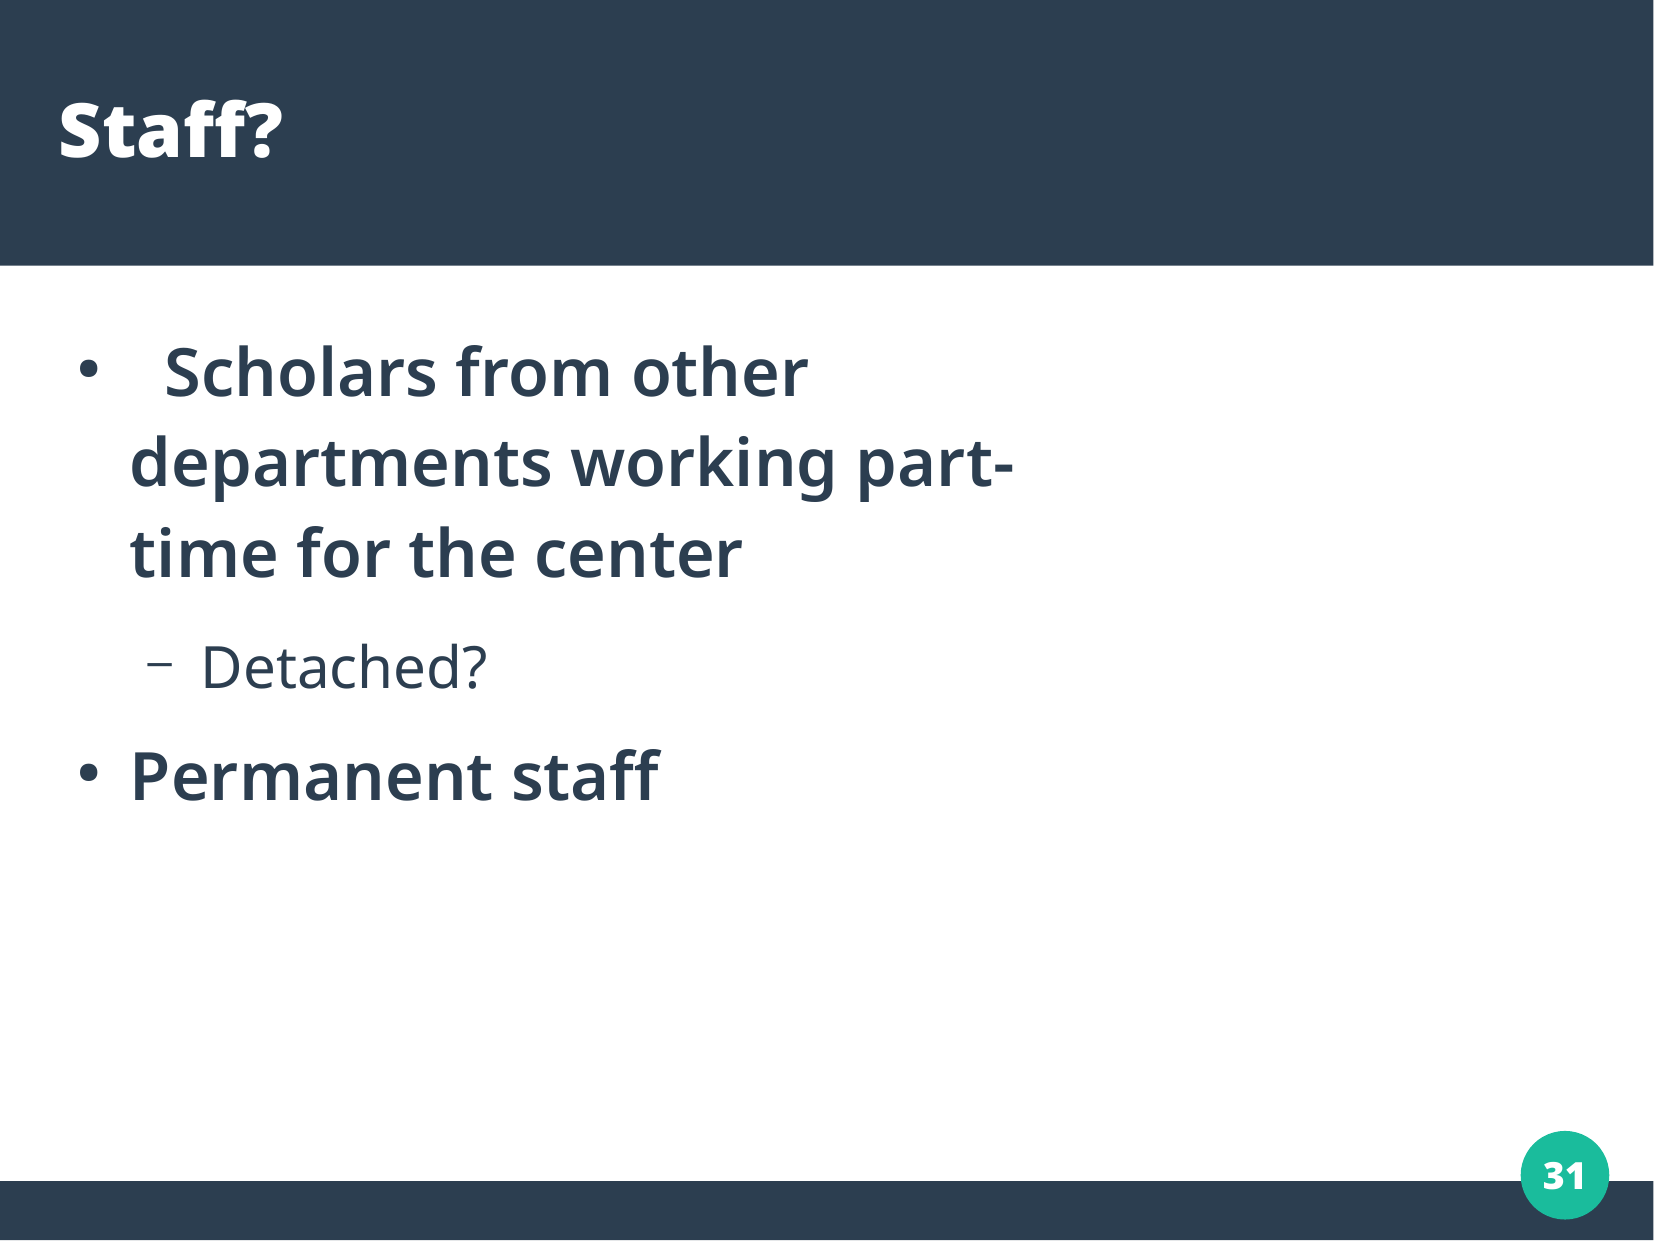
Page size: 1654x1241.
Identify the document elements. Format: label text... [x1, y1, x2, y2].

list Scholars from other departments working part-time for the center Detached? Permanent staff [59, 324, 1111, 1152]
title Staff? [59, 49, 1595, 207]
